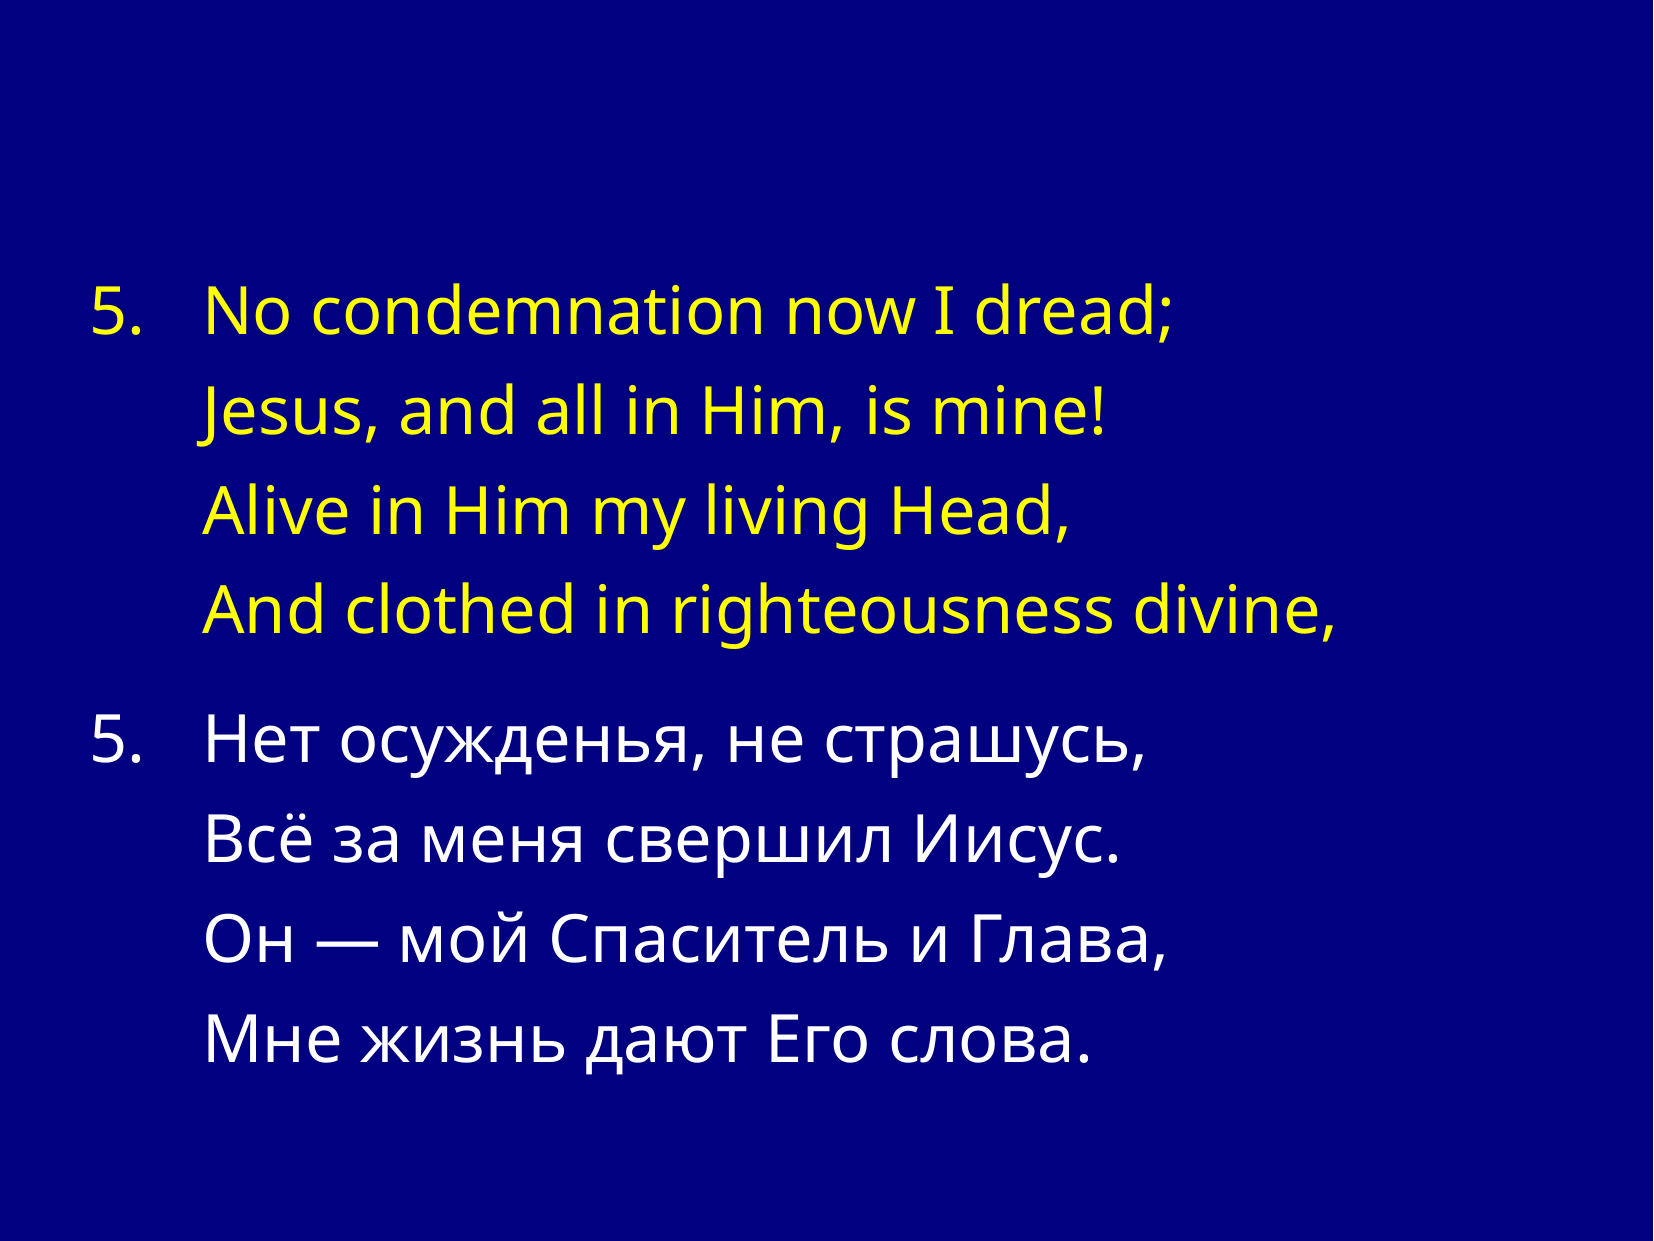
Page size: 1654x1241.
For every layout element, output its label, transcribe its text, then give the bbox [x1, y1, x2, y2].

text_box 5. Нет осужденья, не страшусь, Всё за меня свершил Иисус. Он ― мой Спаситель и Глава, Мне жизнь дают Его слова. [75, 675, 1576, 1163]
text_box 5. No condemnation now I dread; Jesus, and all in Him, is mine! Alive in Him my living Head, And clothed in righteousness divine, [75, 56, 1576, 638]
